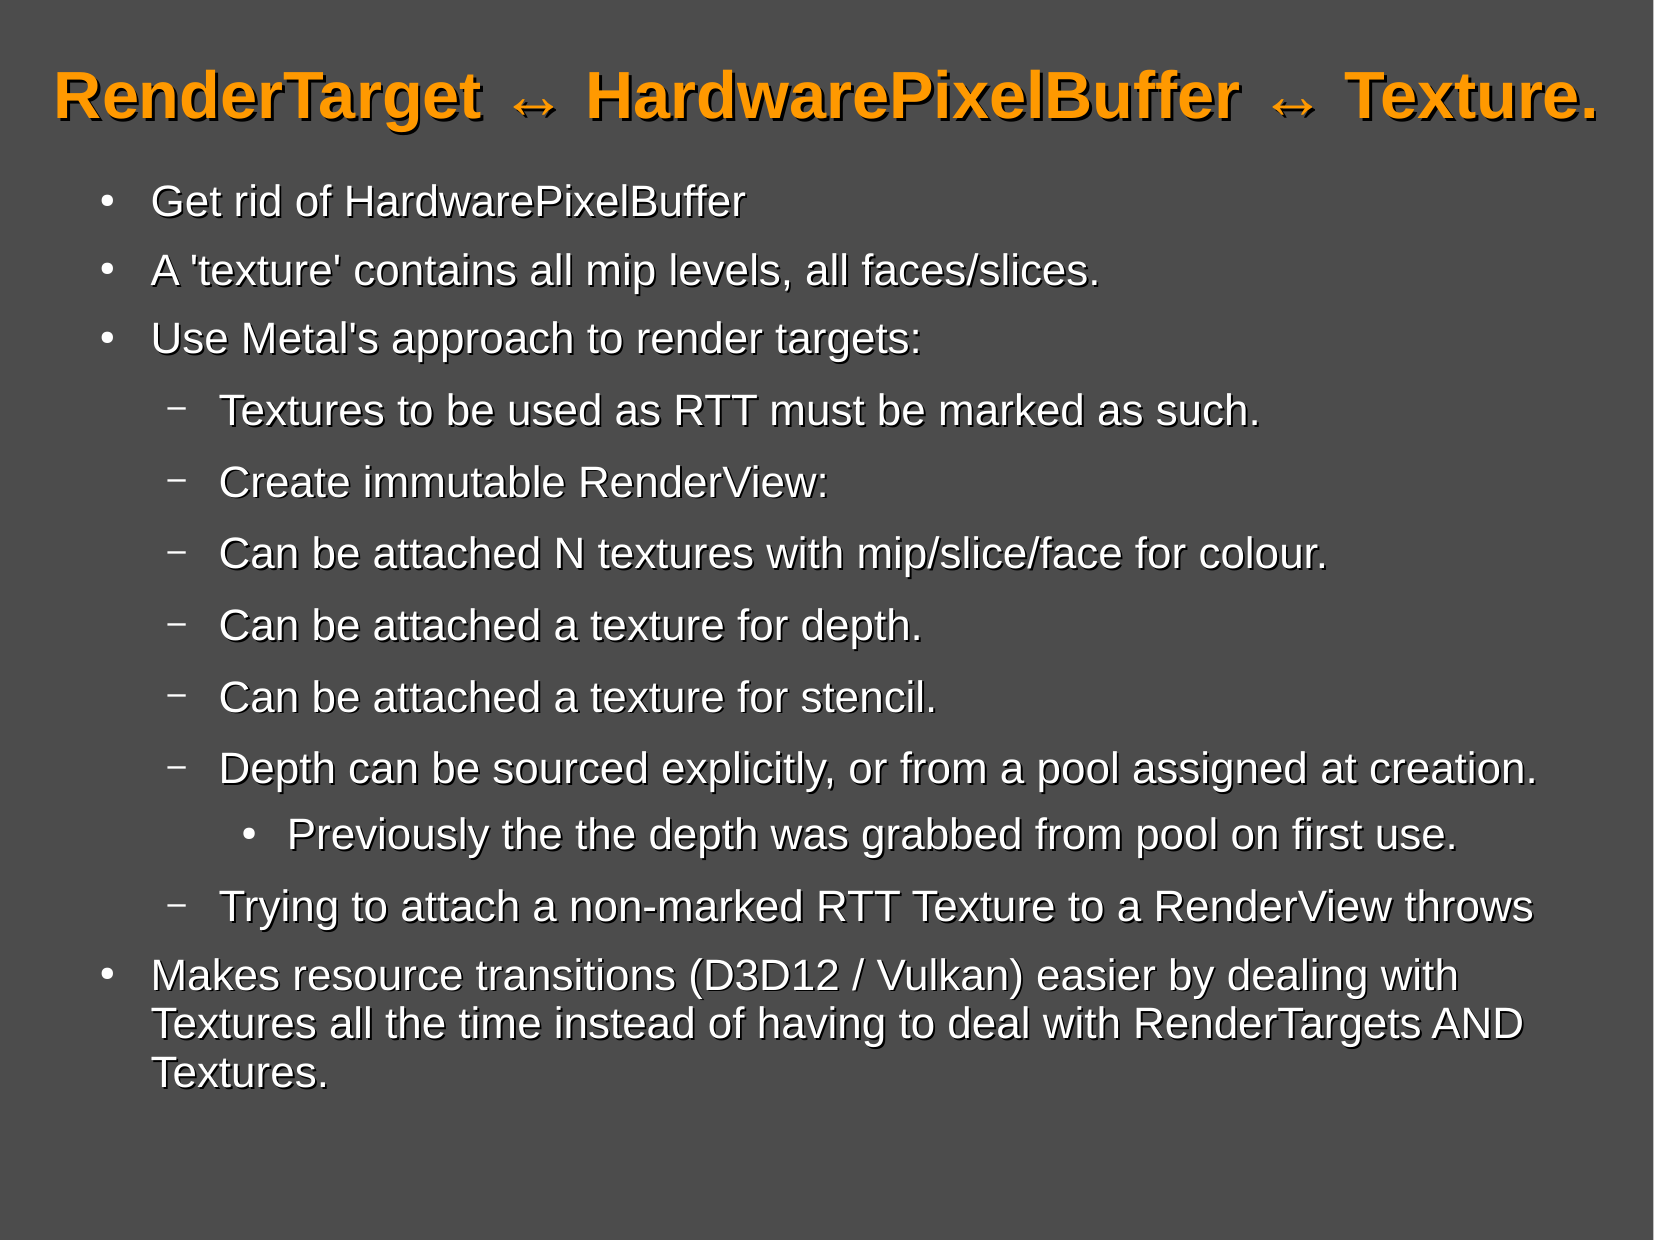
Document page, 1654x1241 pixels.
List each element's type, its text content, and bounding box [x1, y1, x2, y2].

list Get rid of HardwarePixelBuffer A 'texture' contains all mip levels, all faces/slices. Use Metal's approach to render targets: Textures to be used as RTT must be marked as such. Create immutable RenderView: Can be attached N textures with mip/slice/face for colour. Can be attached a texture for depth. Can be attached a texture for stencil. Depth can be sourced explicitly, or from a pool assigned at creation. Previously the the depth was grabbed from pool on first use. Trying to attach a non-marked RTT Texture to a RenderView throws Makes resource transitions (D3D12 / Vulkan) easier by dealing with Textures all the time instead of having to deal with RenderTargets AND Textures. [82, 177, 1571, 1170]
title RenderTarget ↔ HardwarePixelBuffer ↔ Texture. [35, 0, 1619, 250]
